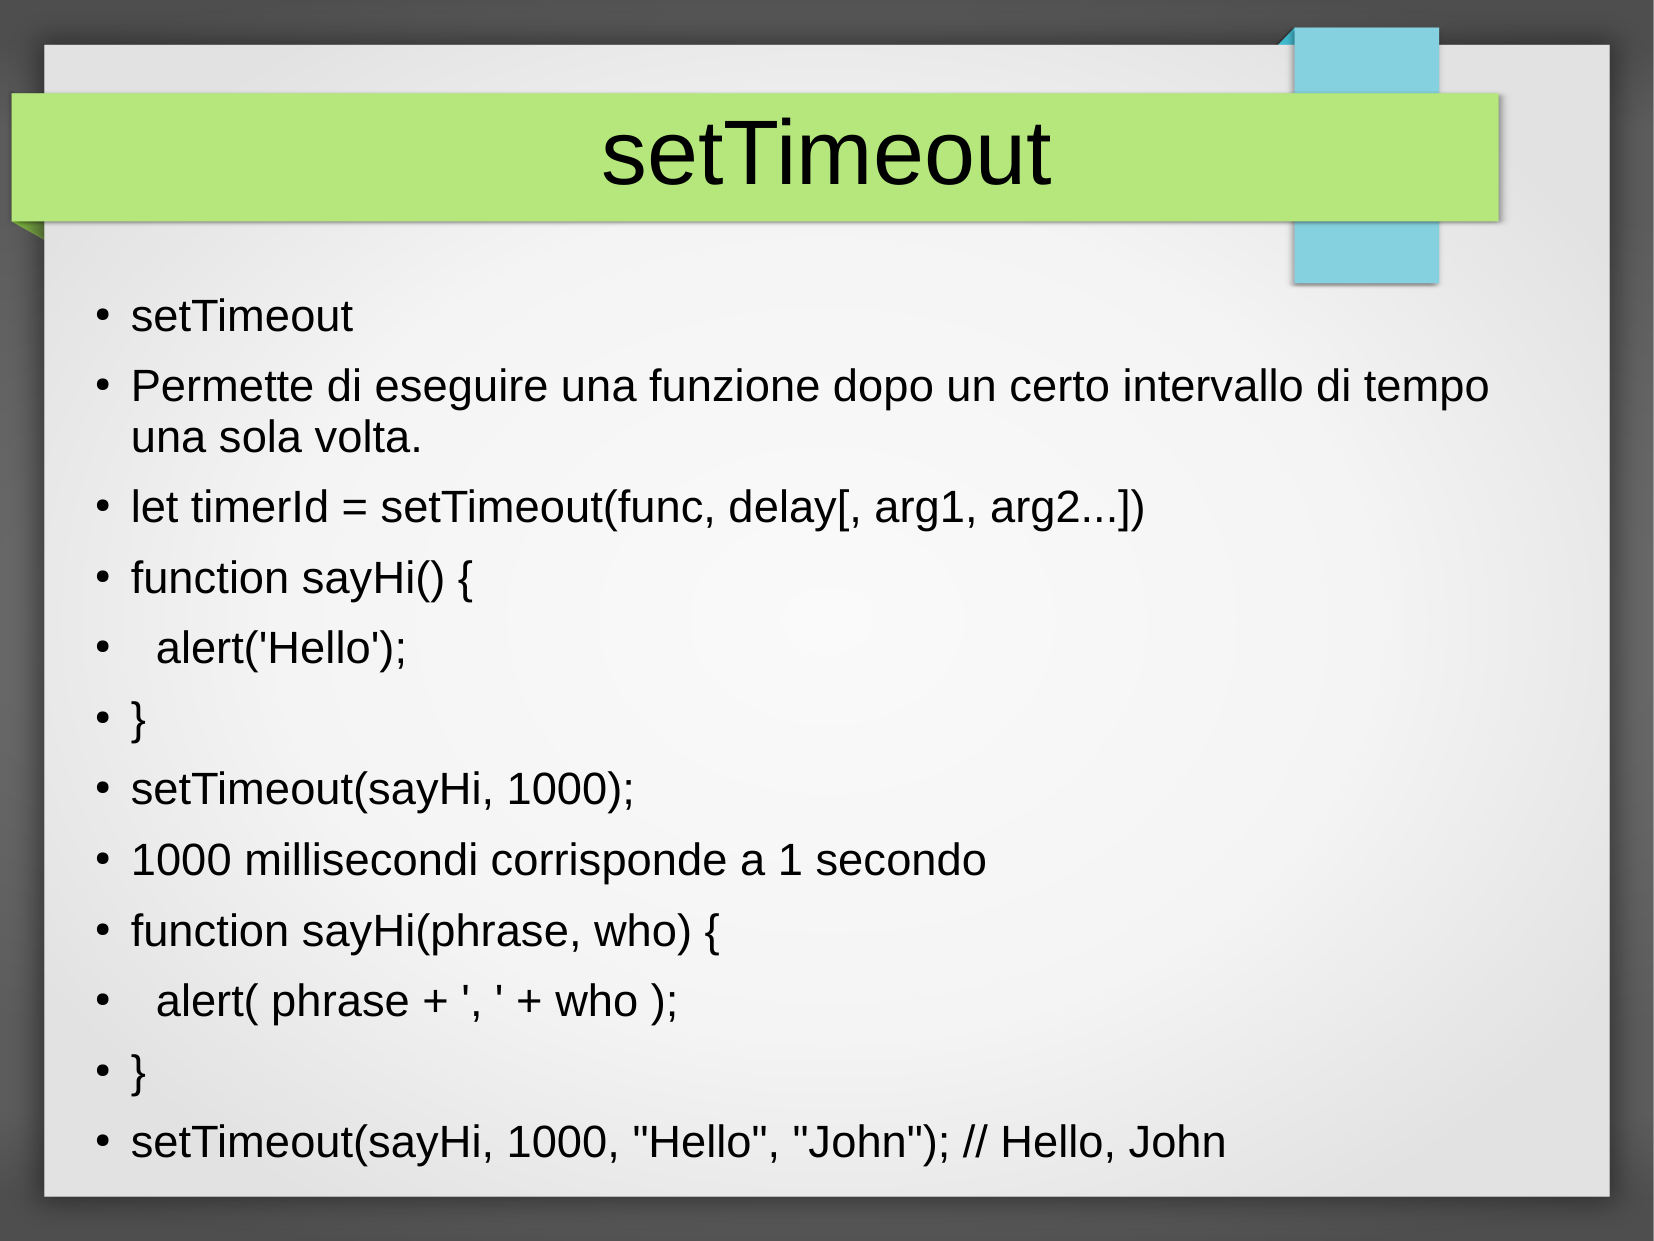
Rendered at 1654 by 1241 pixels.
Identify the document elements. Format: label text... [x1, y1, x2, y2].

title setTimeout [82, 49, 1571, 257]
picture [0, 0, 1654, 1241]
list setTimeout Permette di eseguire una funzione dopo un certo intervallo di tempo una sola volta. let timerId = setTimeout(func, delay[, arg1, arg2...]) function sayHi() { alert('Hello'); } setTimeout(sayHi, 1000); 1000 millisecondi corrisponde a 1 secondo function sayHi(phrase, who) { alert( phrase + ', ' + who ); } setTimeout(sayHi, 1000, "Hello", "John"); // Hello, John [82, 290, 1571, 1170]
